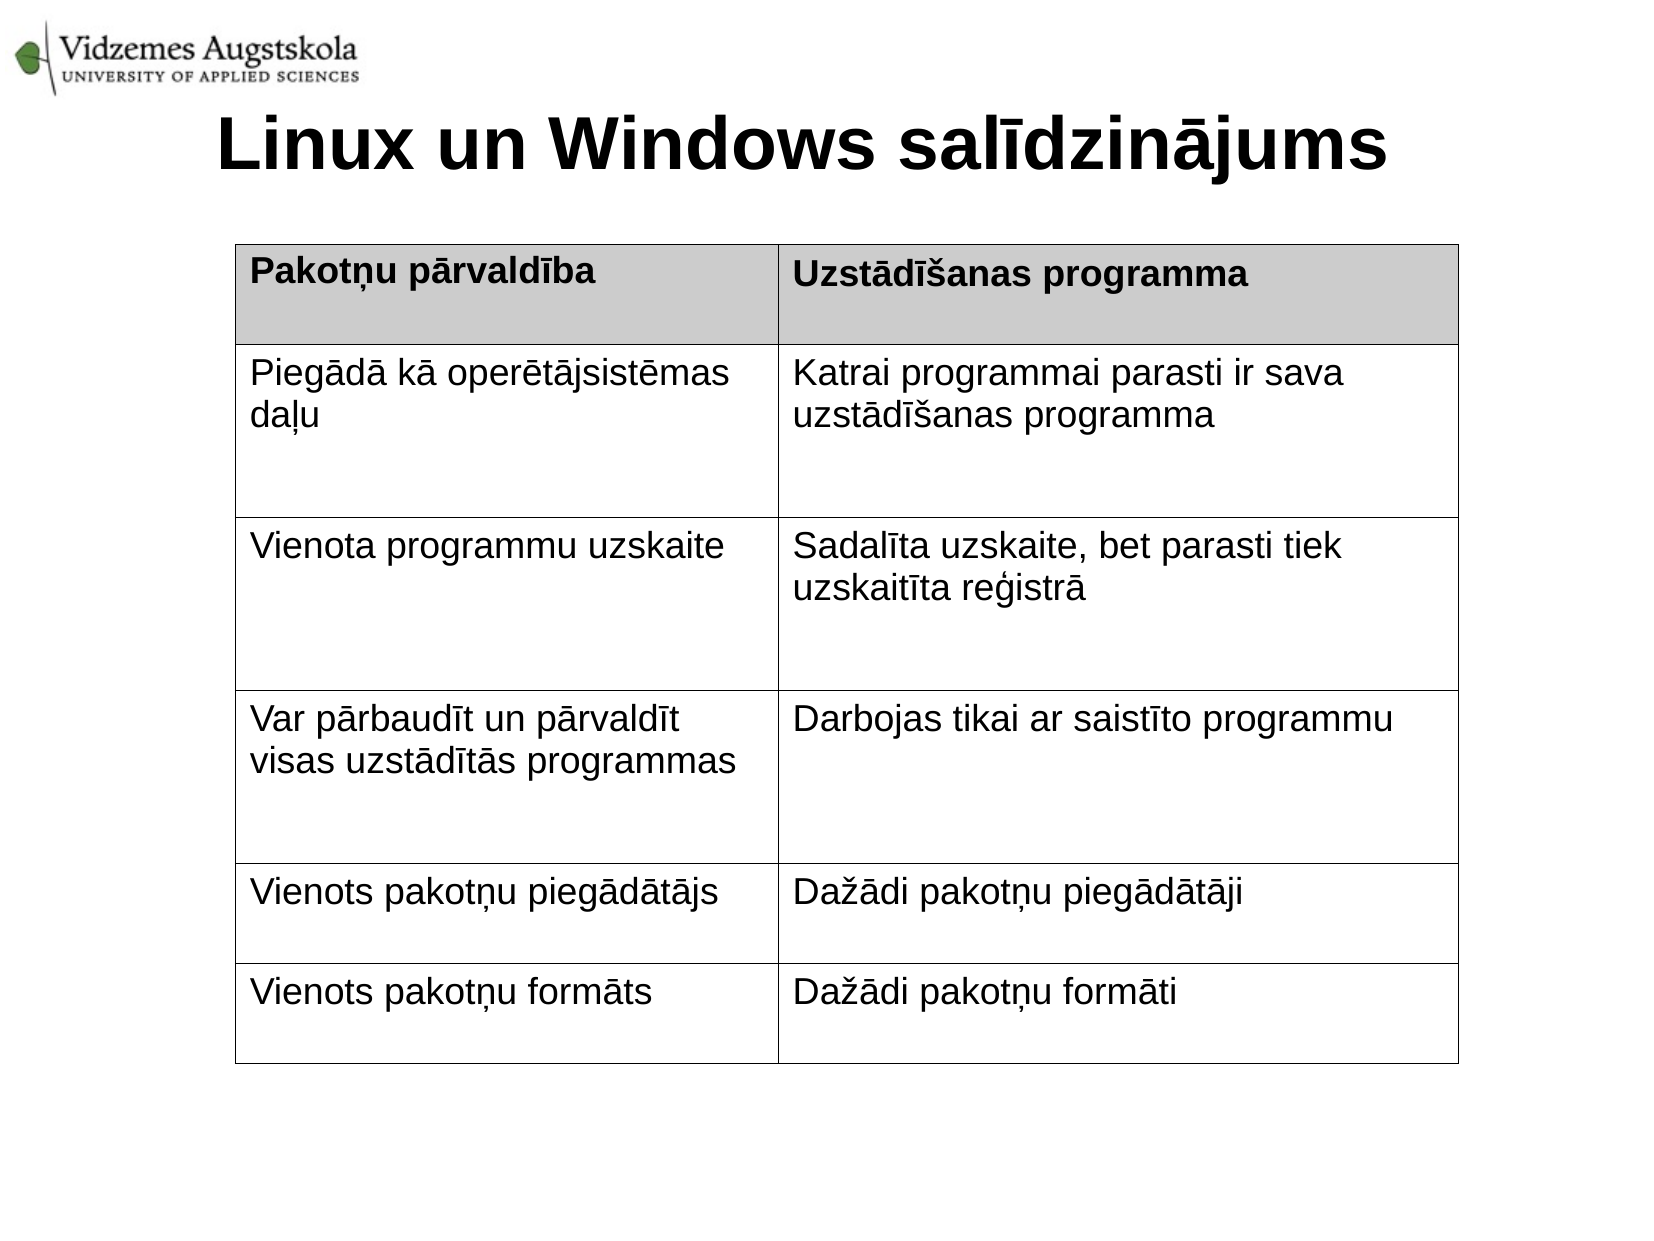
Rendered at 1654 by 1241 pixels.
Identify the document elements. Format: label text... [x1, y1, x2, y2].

table_cell Darbojas tikai ar saistīto programmu [779, 691, 1458, 863]
table_header Pakotņu pārvaldība [236, 245, 778, 344]
table_cell Piegādā kā operētājsistēmas daļu [236, 345, 778, 517]
table_cell Sadalīta uzskaite, bet parasti tiek uzskaitīta reģistrā [779, 518, 1458, 690]
table_cell Dažādi pakotņu formāti [779, 964, 1458, 1063]
table_cell Dažādi pakotņu piegādātāji [779, 864, 1458, 963]
picture [5, 2, 368, 113]
table_cell Vienota programmu uzskaite [236, 518, 778, 690]
title Linux un Windows salīdzinājums [94, 103, 1512, 188]
table_cell Var pārbaudīt un pārvaldīt visas uzstādītās programmas [236, 691, 778, 863]
table_cell Katrai programmai parasti ir sava uzstādīšanas programma [779, 345, 1458, 517]
table_cell Vienots pakotņu piegādātājs [236, 864, 778, 963]
table_header Uzstādīšanas programma [779, 245, 1458, 344]
table_cell Vienots pakotņu formāts [236, 964, 778, 1063]
